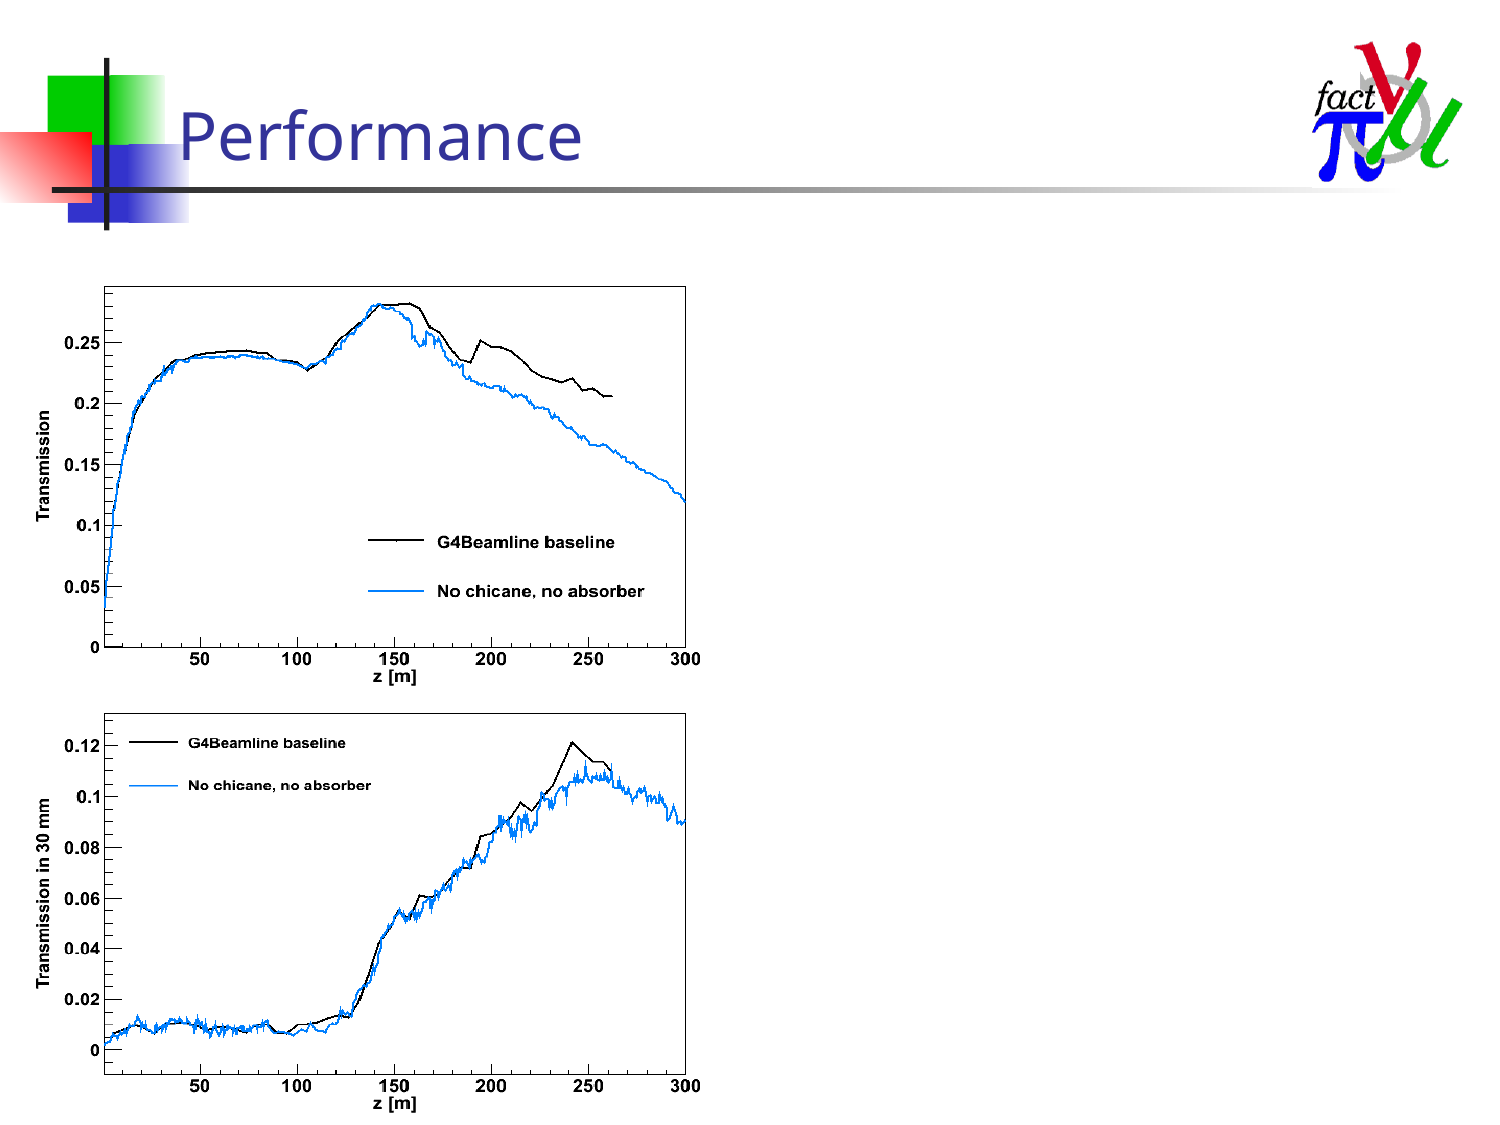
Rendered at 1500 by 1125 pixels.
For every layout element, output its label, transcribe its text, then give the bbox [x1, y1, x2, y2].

picture [1441, 41, 1463, 188]
title Performance [162, 0, 1441, 188]
picture [32, 240, 759, 1120]
